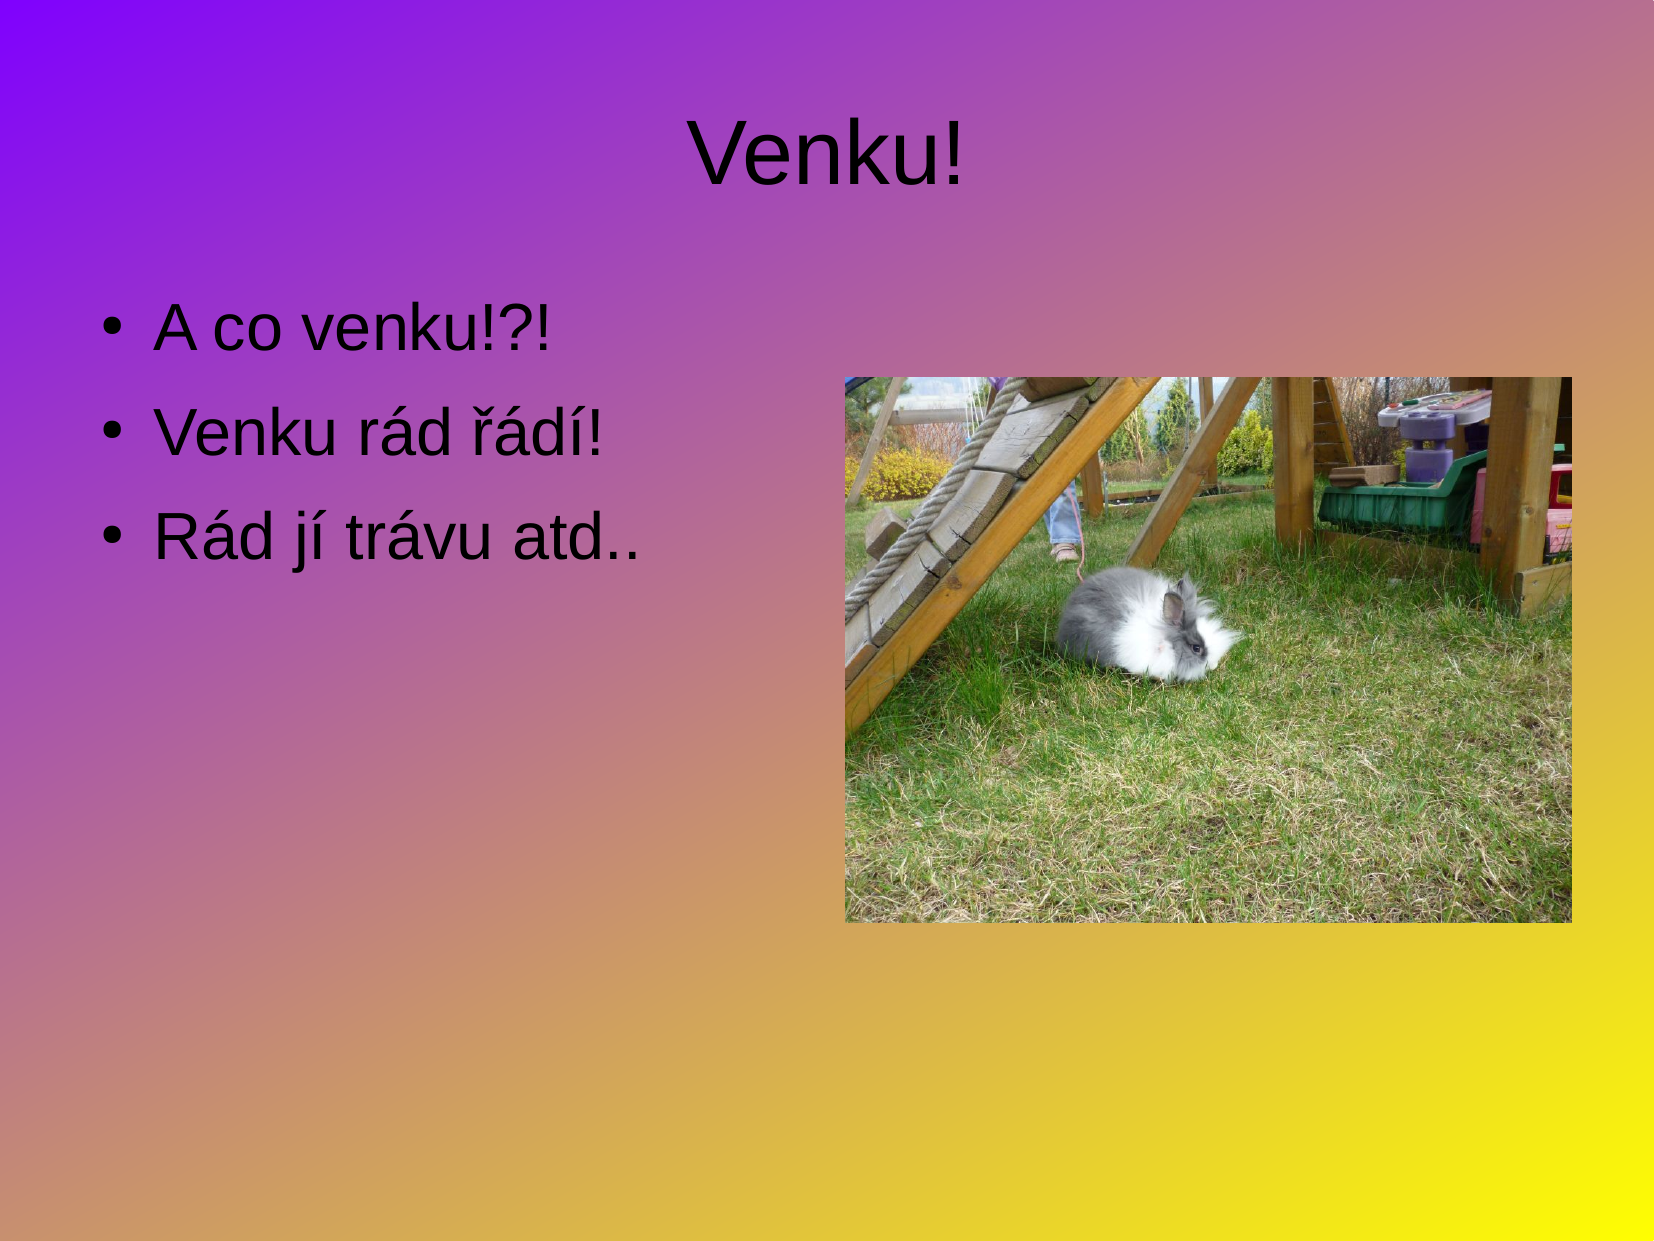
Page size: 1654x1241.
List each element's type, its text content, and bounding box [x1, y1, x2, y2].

picture [845, 377, 1572, 923]
title Venku! [82, 49, 1571, 257]
list A co venku!?! Venku rád řádí! Rád jí trávu atd.. [82, 290, 809, 1010]
